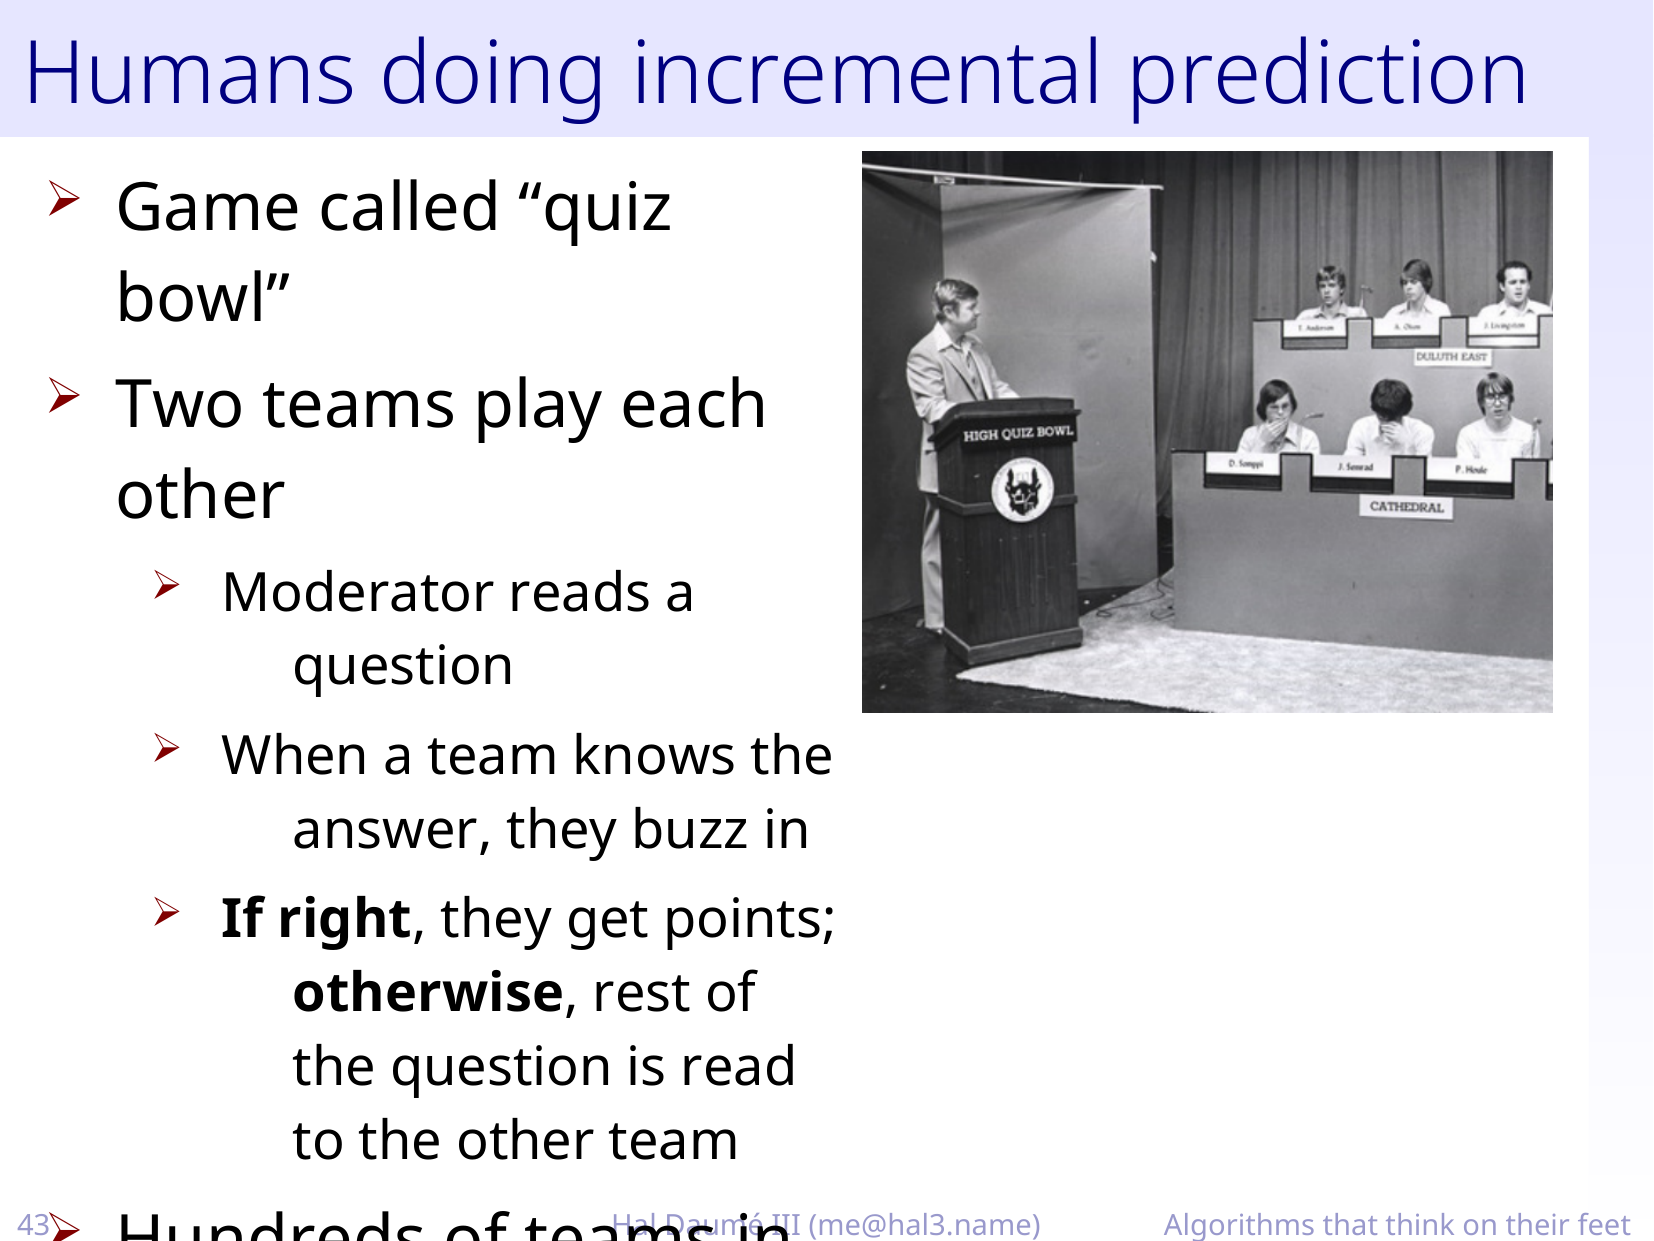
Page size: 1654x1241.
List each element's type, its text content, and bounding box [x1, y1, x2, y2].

title Humans doing incremental prediction [22, 8, 1639, 131]
picture [862, 151, 1553, 713]
list Game called “quiz bowl” Two teams play each other Moderator reads a question When a team knows the answer, they buzz in If right, they get points; otherwise, rest of the question is read to the other team Hundreds of teams in the US alone Example . . . [32, 159, 847, 1076]
